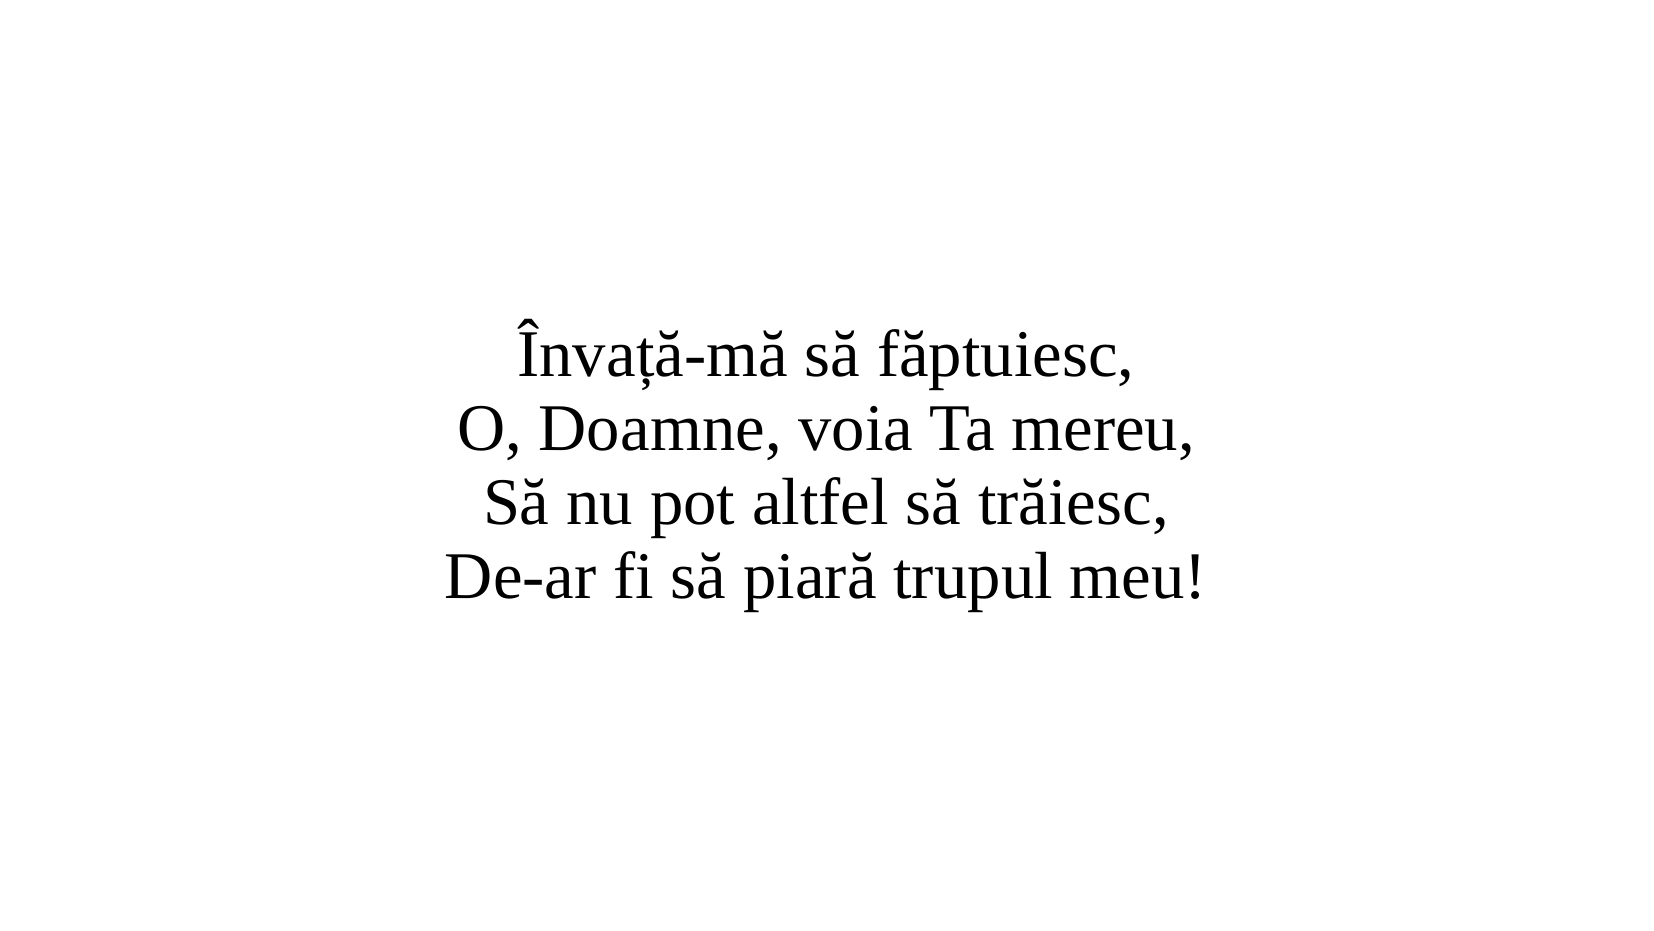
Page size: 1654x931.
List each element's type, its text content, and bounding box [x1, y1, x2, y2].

subtitle Învață-mă să făptuiesc, O, Doamne, voia Ta mereu, Să nu pot altfel să trăiesc, De-ar fi să piară trupul meu! [300, 150, 1354, 781]
